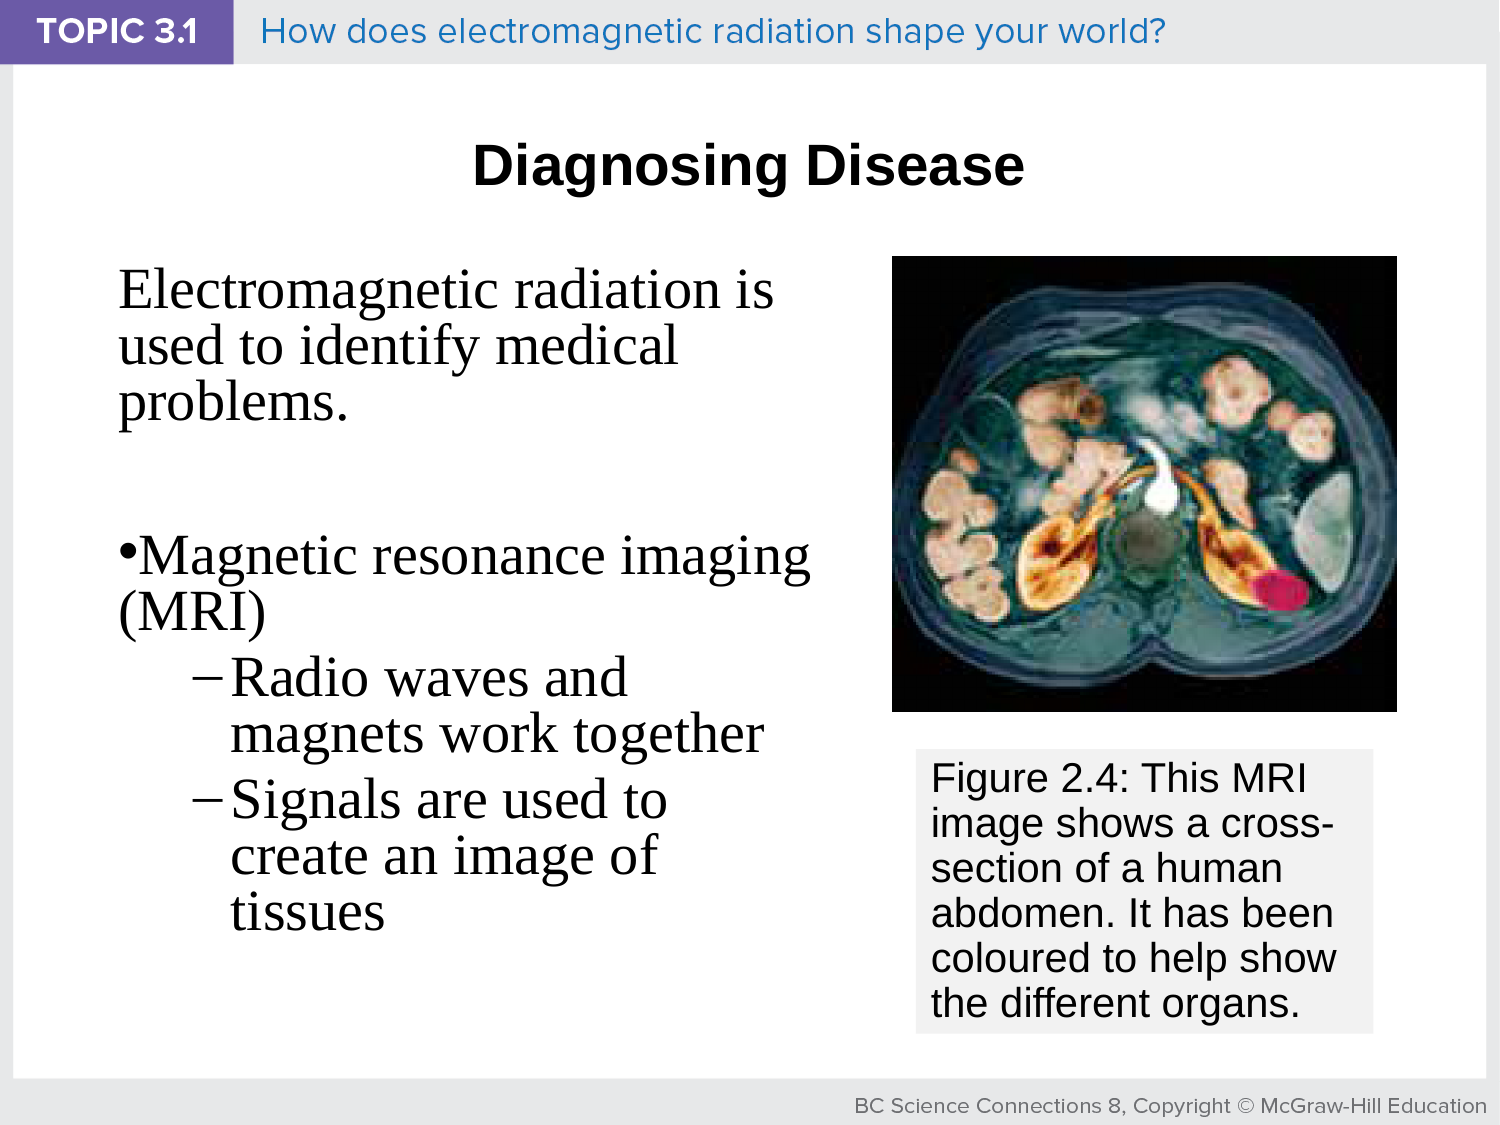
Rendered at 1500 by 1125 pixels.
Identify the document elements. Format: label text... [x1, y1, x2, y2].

list Electromagnetic radiation is used to identify medical problems. Magnetic resonance imaging (MRI) Radio waves and magnets work together Signals are used to create an image of tissues [103, 256, 835, 1014]
picture [0, 0, 1500, 1082]
title Diagnosing Disease [103, 76, 1397, 257]
list Figure 2.4: This MRI image shows a cross-section of a human abdomen. It has been coloured to help show the different organs. [915, 749, 1374, 1034]
